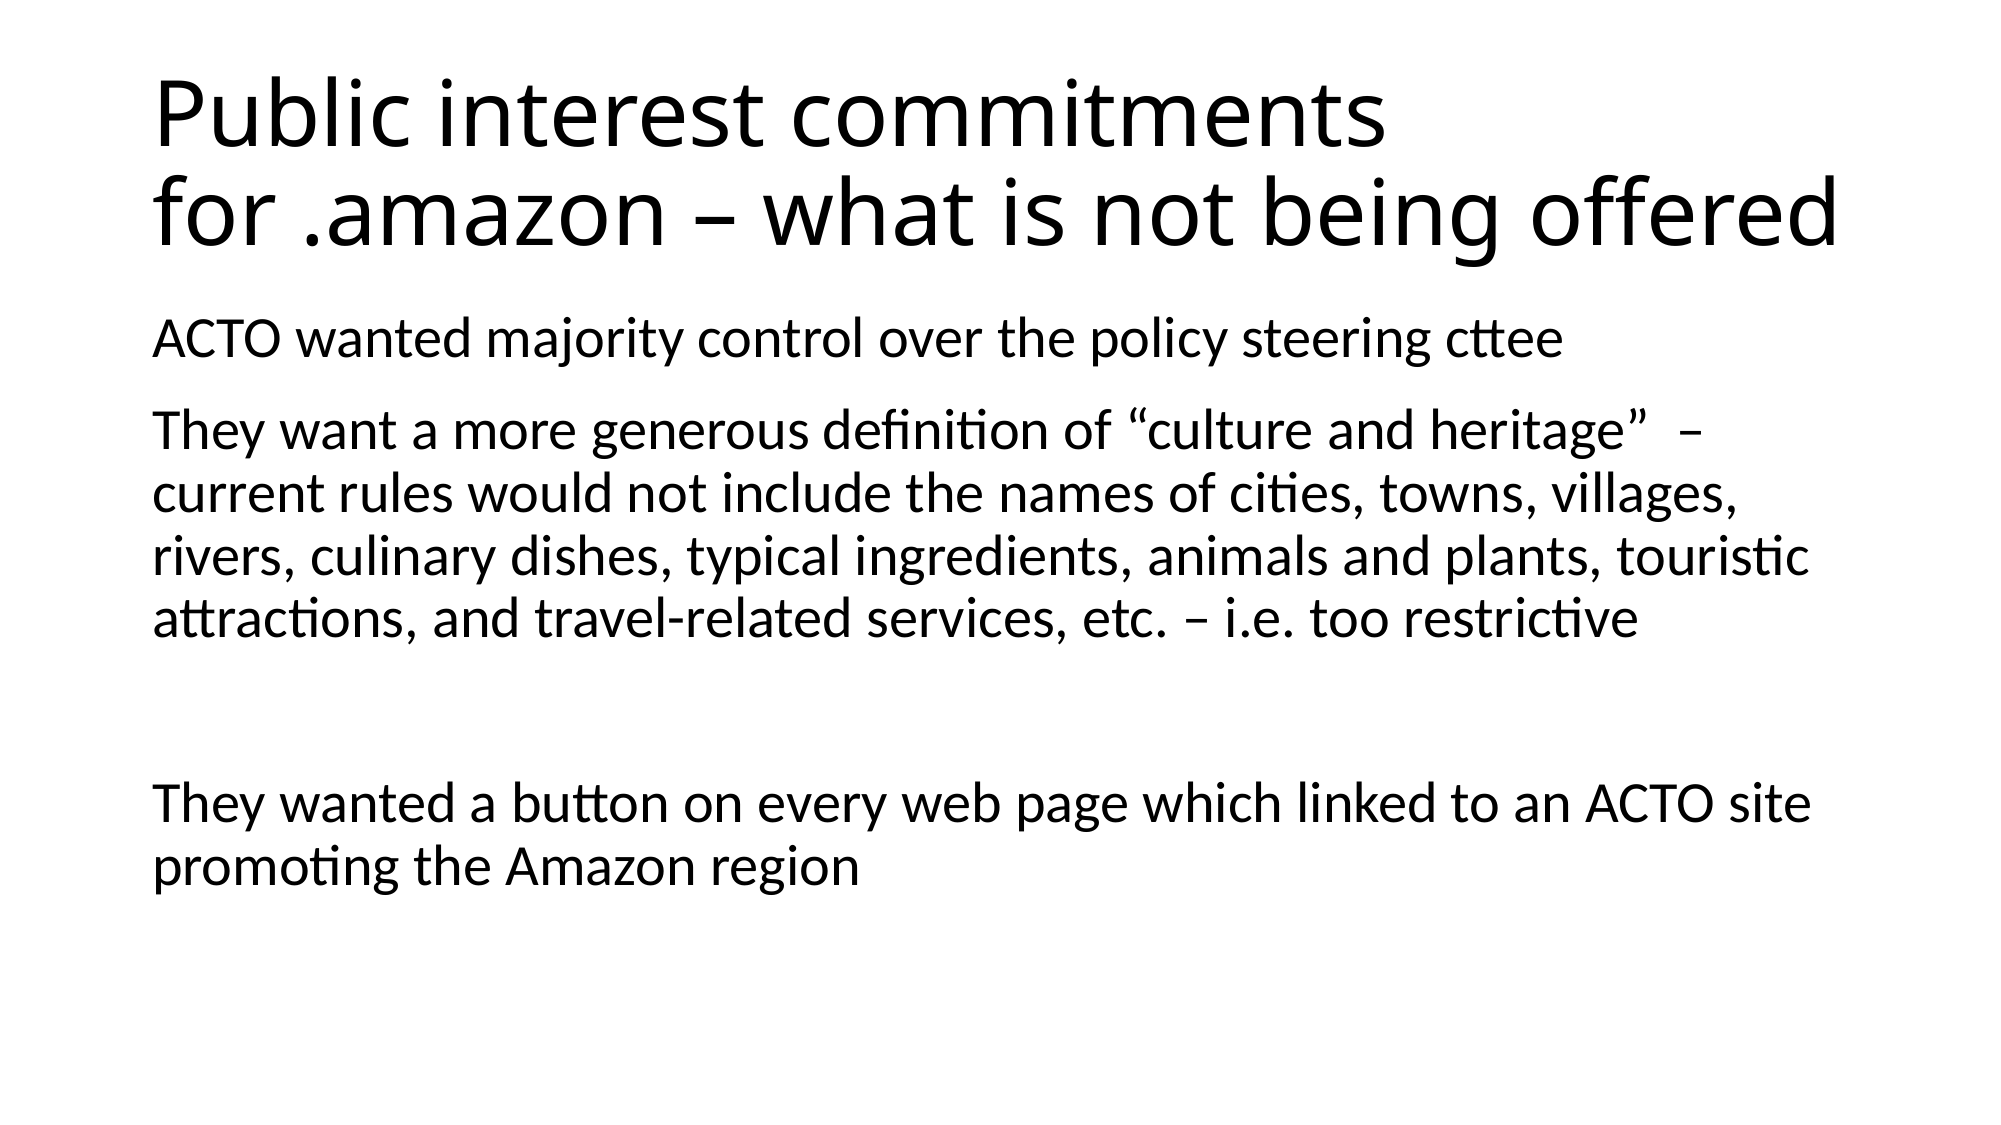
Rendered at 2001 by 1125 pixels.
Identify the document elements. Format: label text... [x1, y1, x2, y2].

title Public interest commitments for .amazon – what is not being offered [137, 59, 1863, 278]
list ACTO wanted majority control over the policy steering cttee They want a more generous definition of “culture and heritage” – current rules would not include the names of cities, towns, villages, rivers, culinary dishes, typical ingredients, animals and plants, touristic attractions, and travel-related services, etc. – i.e. too restrictive They wanted a button on every web page which linked to an ACTO site promoting the Amazon region [137, 299, 1863, 1014]
